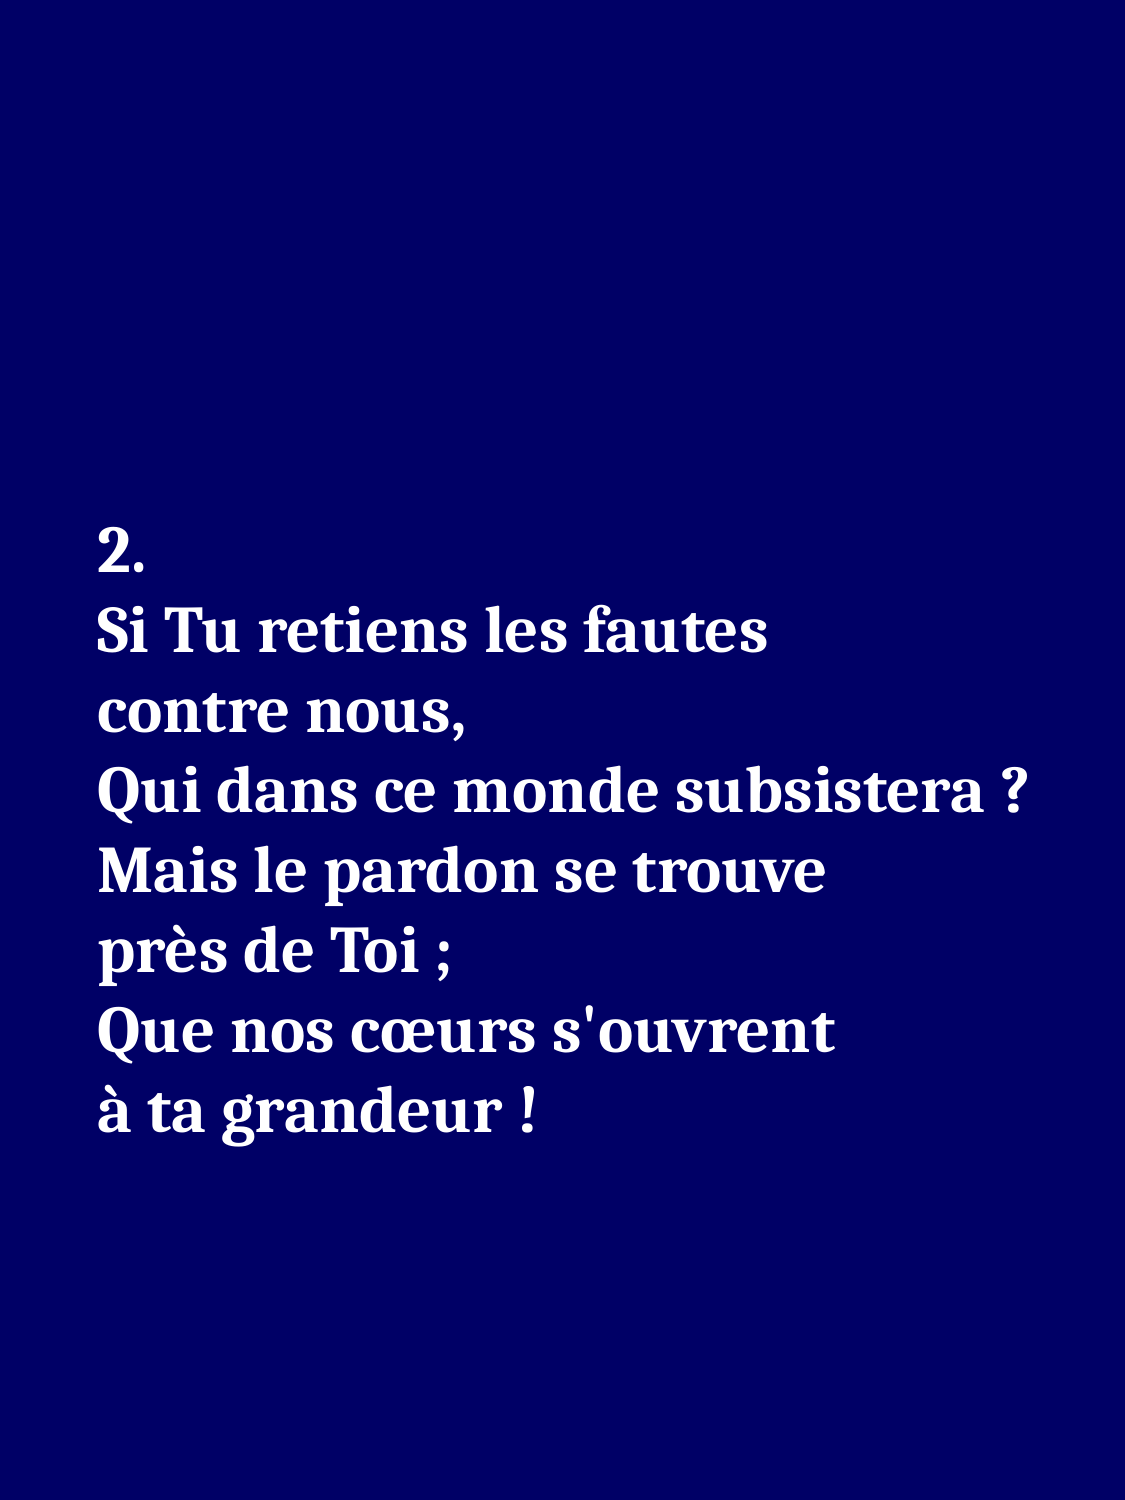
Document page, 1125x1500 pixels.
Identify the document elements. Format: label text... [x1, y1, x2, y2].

text_box 2. Si Tu retiens les fautes contre nous, Qui dans ce monde subsistera ? Mais le pardon se trouve près de Toi ; Que nos cœurs s'ouvrent à ta grandeur ! [82, 378, 1125, 1193]
